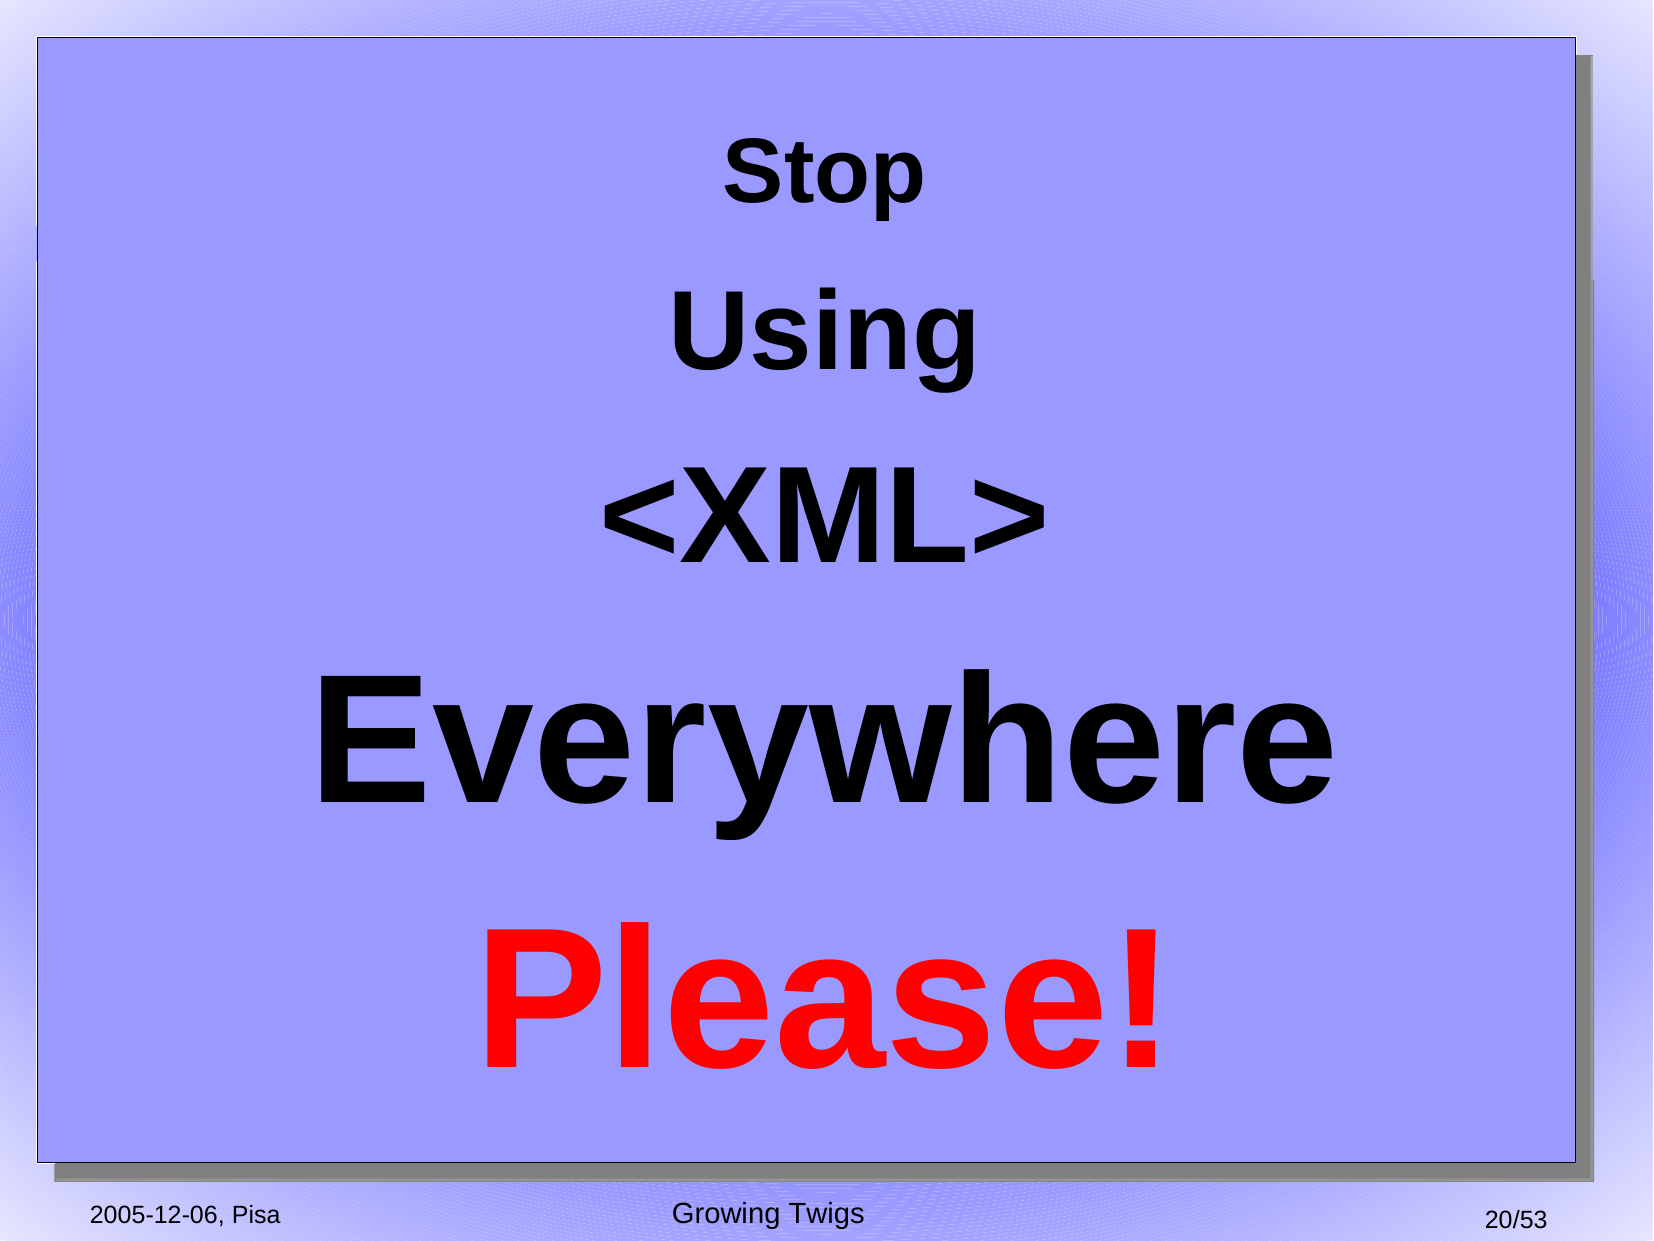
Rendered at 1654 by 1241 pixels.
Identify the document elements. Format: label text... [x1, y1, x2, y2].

text_box [37, 37, 1576, 1163]
text_box Stop Using <XML> Everywhere Please! [149, 112, 1500, 1153]
